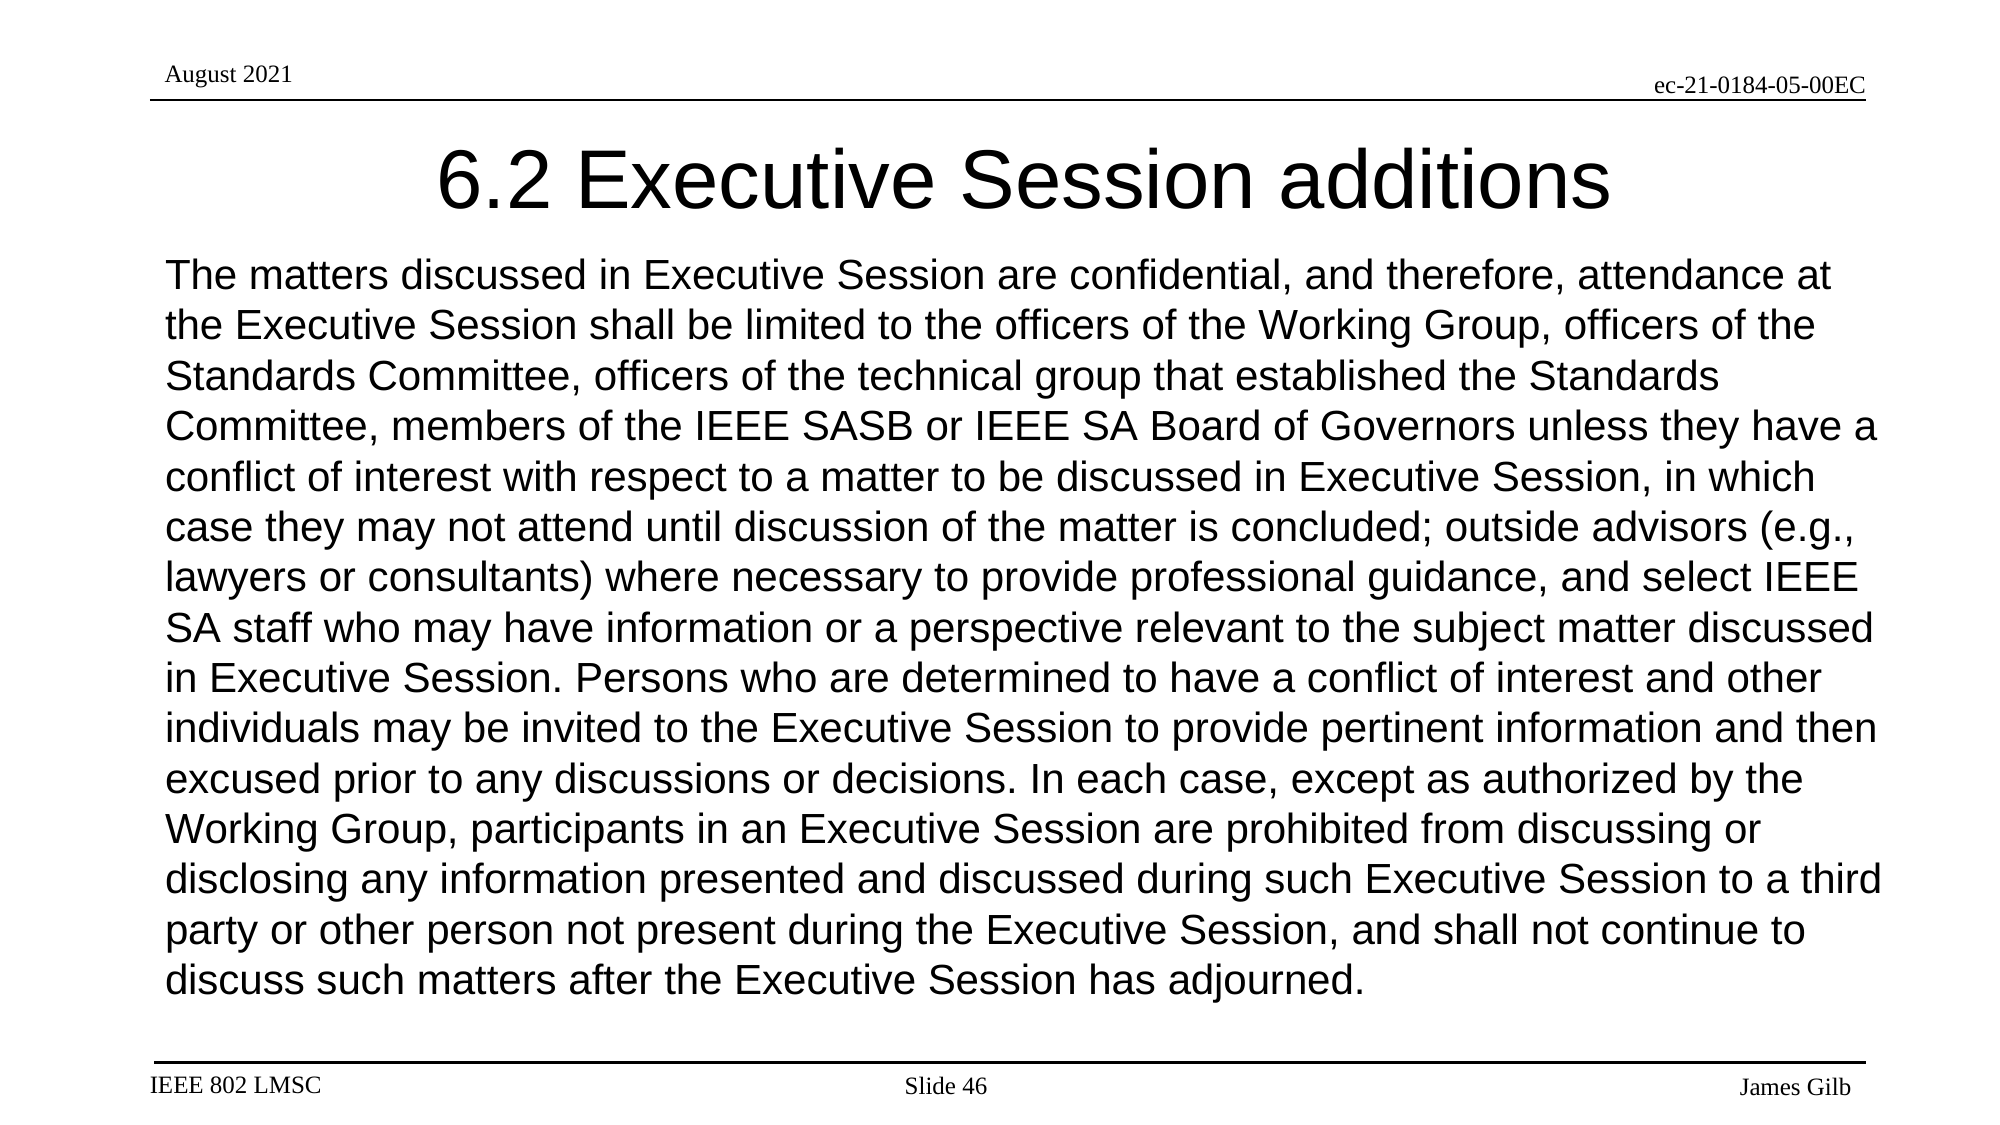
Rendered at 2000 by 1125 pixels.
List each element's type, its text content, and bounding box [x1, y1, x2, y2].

title 6.2 Executive Session additions [149, 112, 1900, 238]
list The matters discussed in Executive Session are confidential, and therefore, attendance at the Executive Session shall be limited to the officers of the Working Group, officers of the Standards Committee, officers of the technical group that established the Standards Committee, members of the IEEE SASB or IEEE SA Board of Governors unless they have a conflict of interest with respect to a matter to be discussed in Executive Session, in which case they may not attend until discussion of the matter is concluded; outside advisors (e.g., lawyers or consultants) where necessary to provide professional guidance, and select IEEE SA staff who may have information or a perspective relevant to the subject matter discussed in Executive Session. Persons who are determined to have a conflict of interest and other individuals may be invited to the Executive Session to provide pertinent information and then excused prior to any discussions or decisions. In each case, except as authorized by the Working Group, participants in an Executive Session are prohibited from discussing or disclosing any information presented and discussed during such Executive Session to a third party or other person not present during the Executive Session, and shall not continue to discuss such matters after the Executive Session has adjourned. [149, 239, 1900, 1051]
